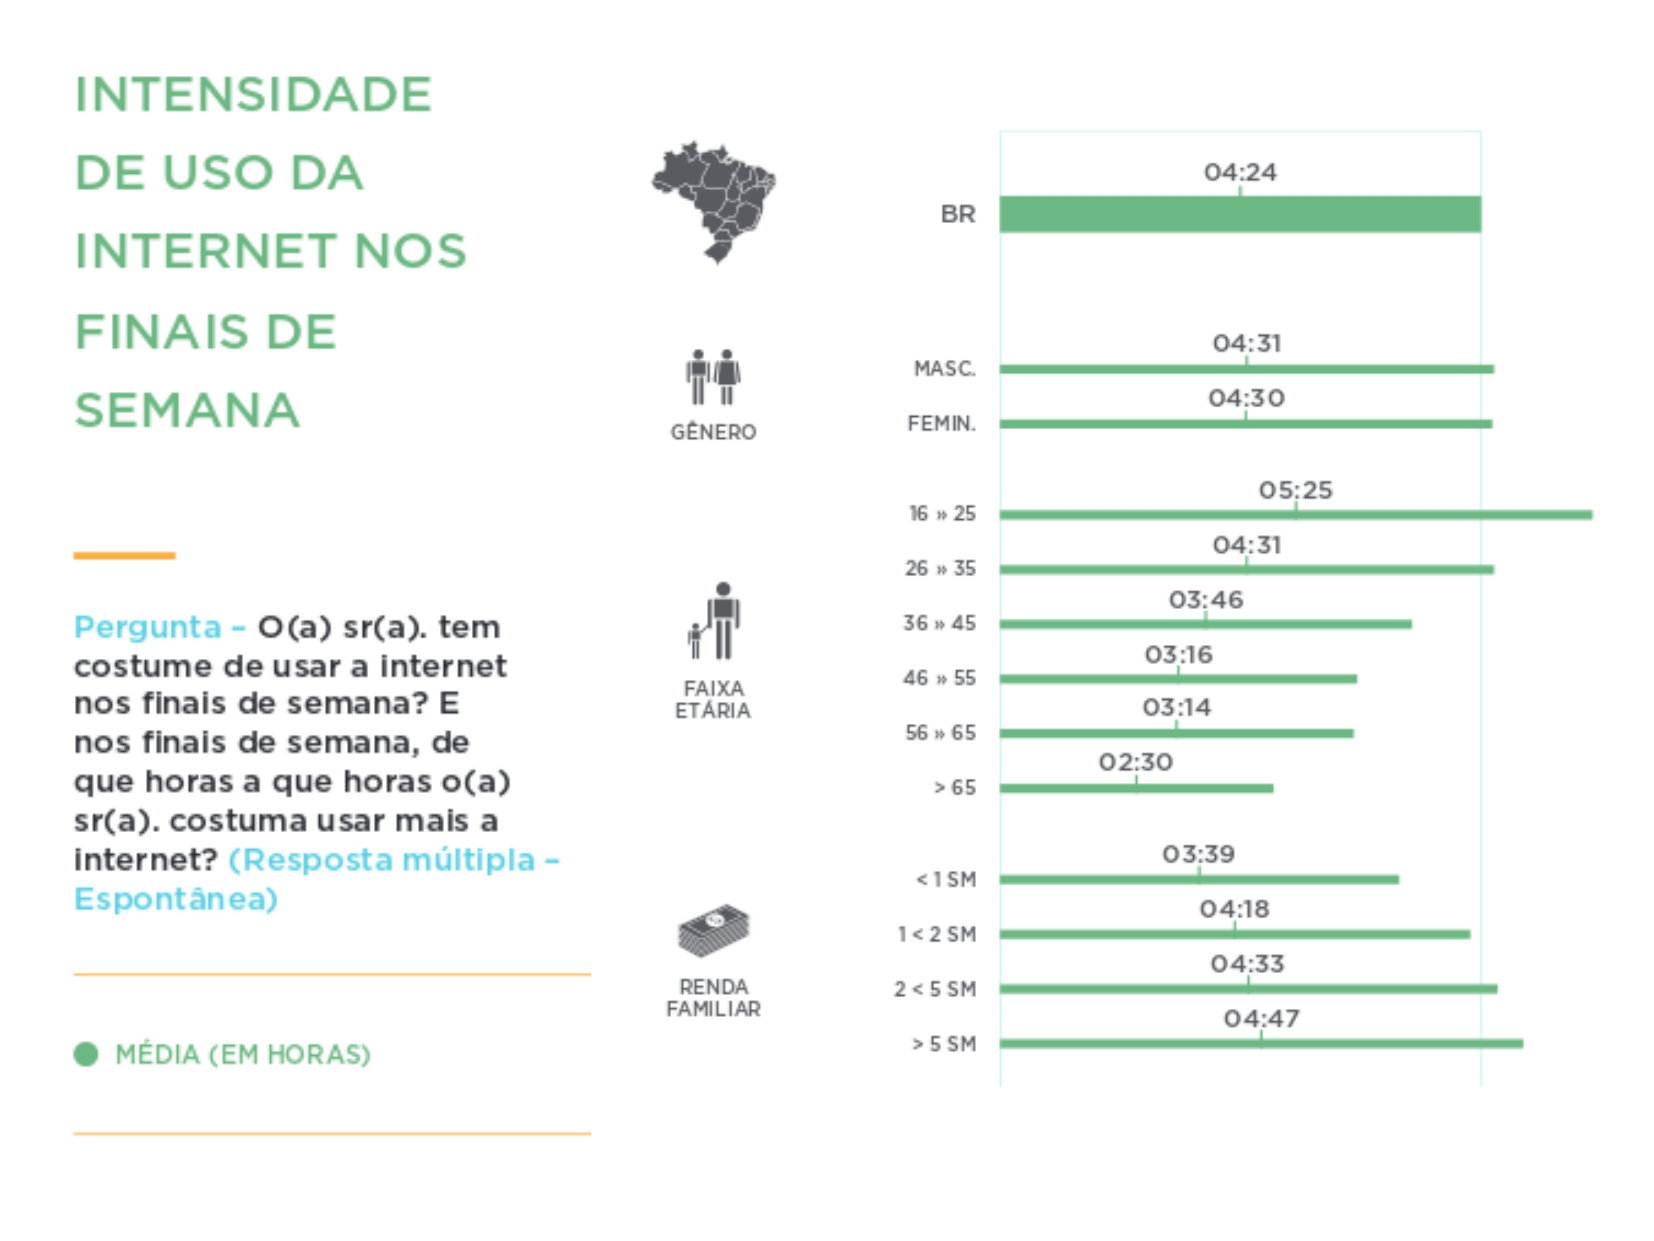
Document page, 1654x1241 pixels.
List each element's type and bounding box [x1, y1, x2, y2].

picture [614, 98, 1623, 1087]
picture [3, 26, 591, 1170]
